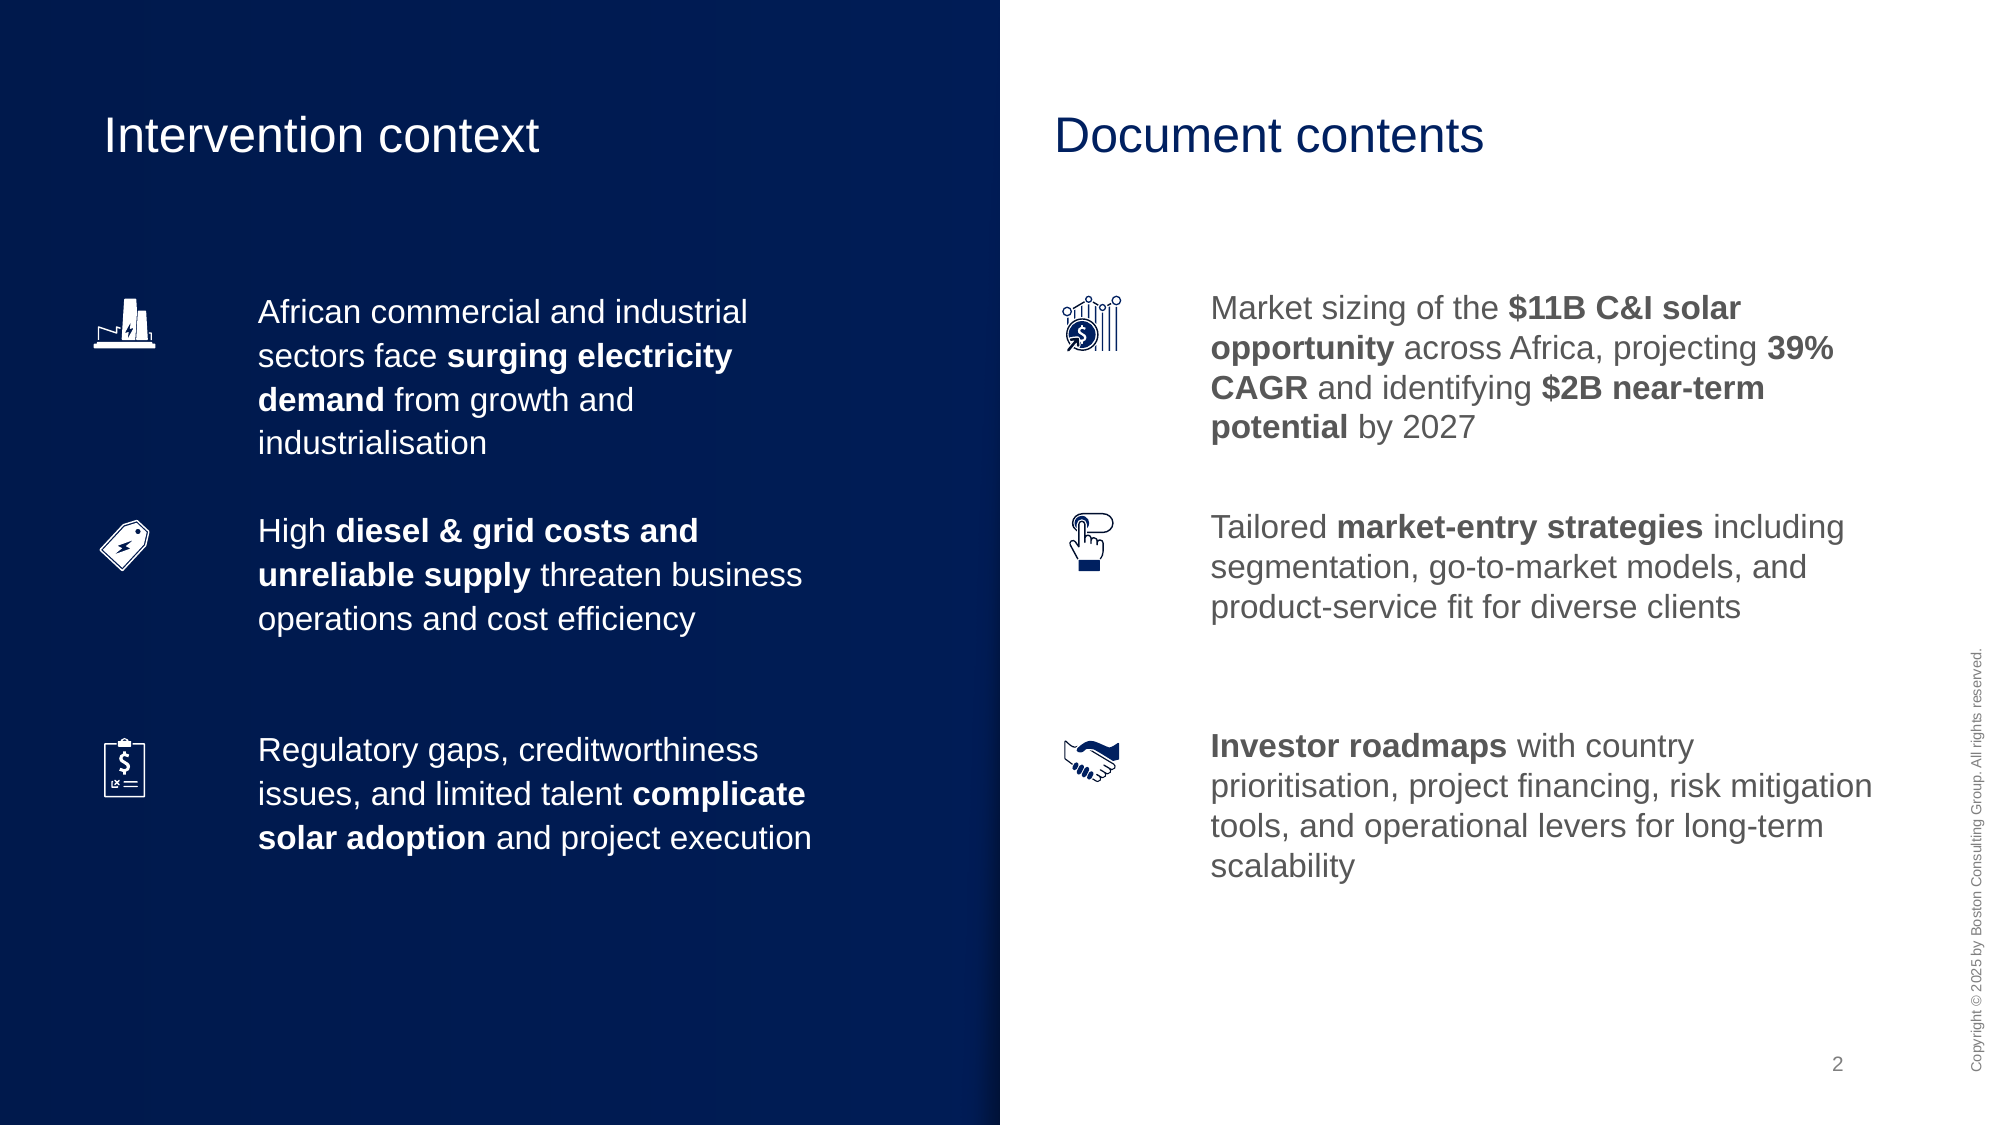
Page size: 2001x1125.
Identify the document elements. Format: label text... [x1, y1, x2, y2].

text_box Market sizing of the $11B C&I solar opportunity across Africa, projecting 39% CAGR and identifying $2B near-term potential by 2027 [1210, 285, 1875, 448]
picture [87, 508, 162, 584]
text_box Investor roadmaps with country prioritisation, project financing, risk mitigation tools, and operational levers for long-term scalability [1210, 724, 1875, 887]
picture [87, 285, 163, 361]
text_box Tailored market-entry strategies including segmentation, go-to-market models, and product-service fit for diverse clients [1210, 505, 1875, 667]
text_box High diesel & grid costs and unreliable supply threaten business operations and cost efficiency [257, 505, 834, 667]
text_box Intervention context [103, 102, 617, 152]
text_box Regulatory gaps, creditworthiness issues, and limited talent complicate solar adoption and project execution [257, 724, 834, 887]
picture [1054, 505, 1130, 581]
text_box African commercial and industrial sectors face surging electricity demand from growth and industrialisation [257, 285, 834, 448]
text_box Document contents [1054, 102, 1719, 161]
picture [1054, 285, 1130, 361]
picture [87, 730, 162, 806]
picture [1054, 724, 1130, 800]
